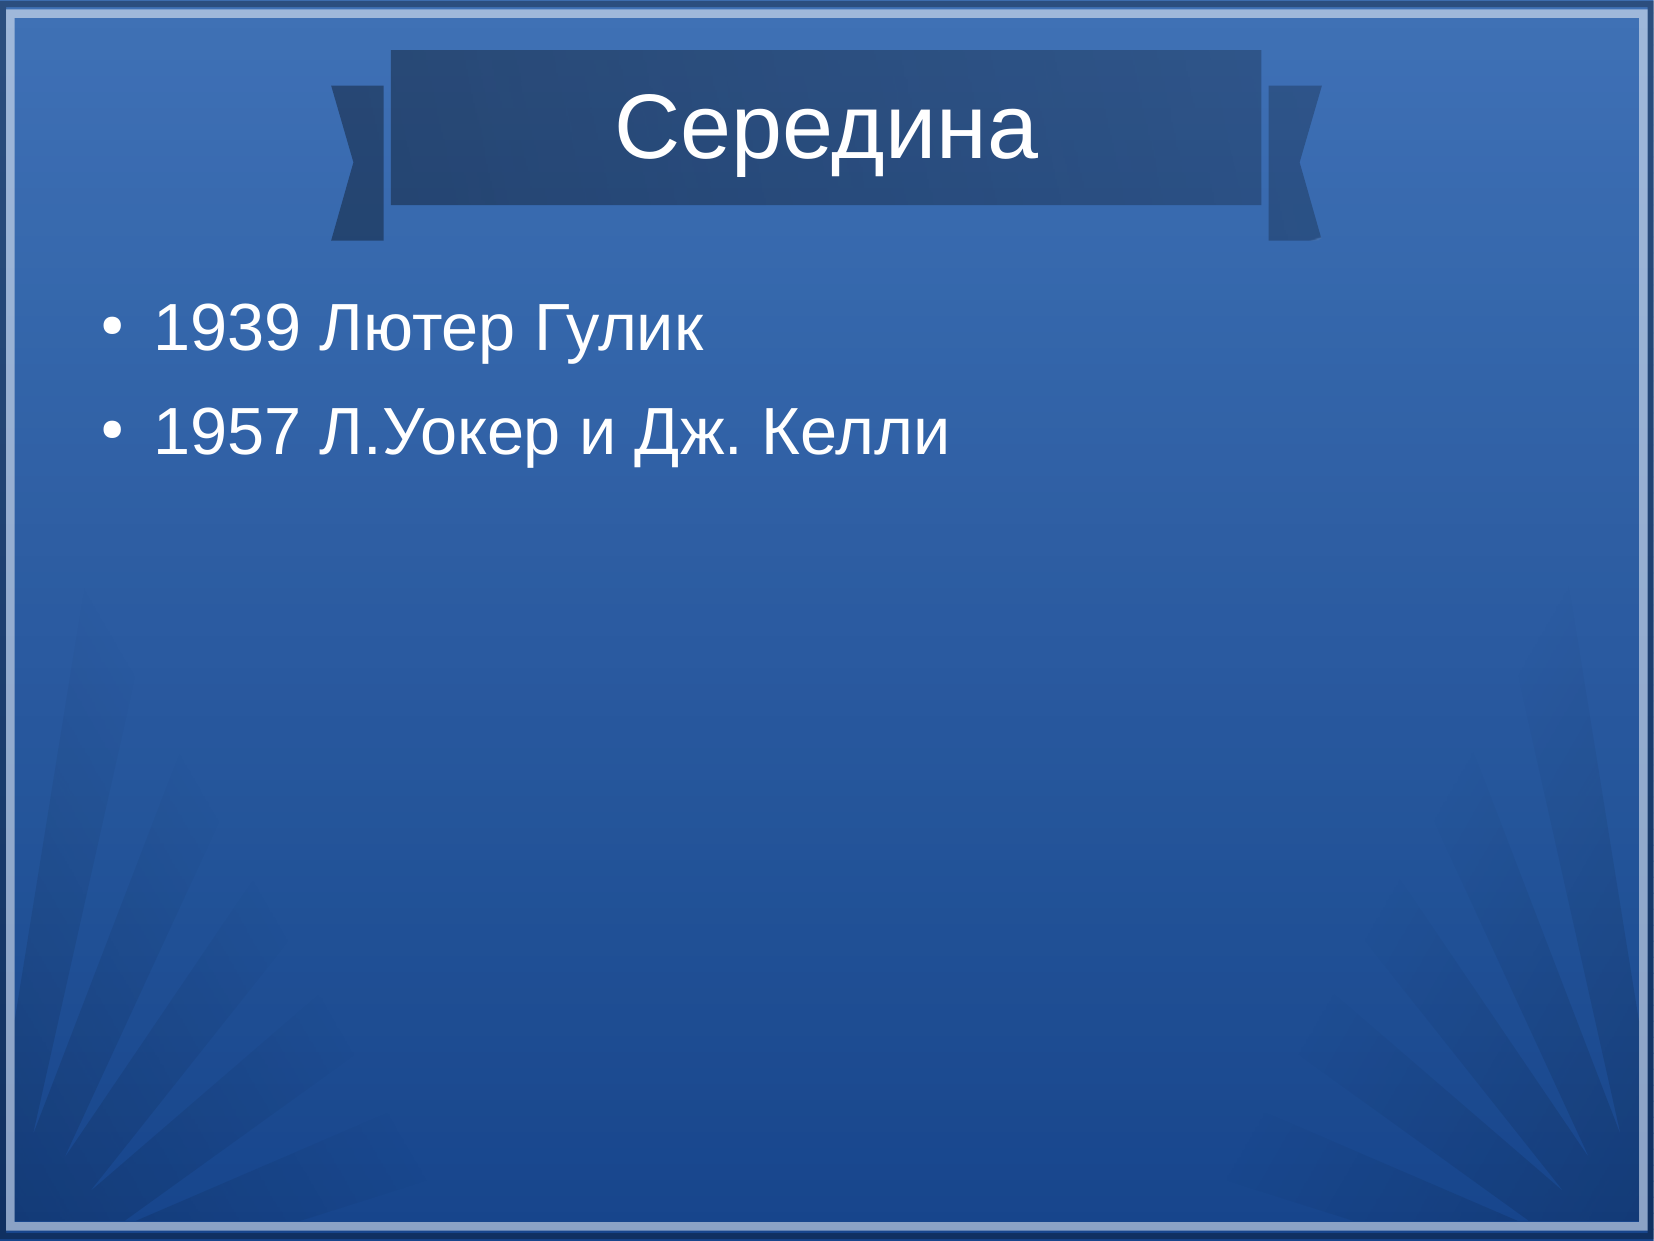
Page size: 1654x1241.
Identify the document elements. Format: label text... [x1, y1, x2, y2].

title Середина [389, 49, 1264, 205]
list 1939 Лютер Гулик 1957 Л.Уокер и Дж. Келли [82, 290, 1538, 1241]
